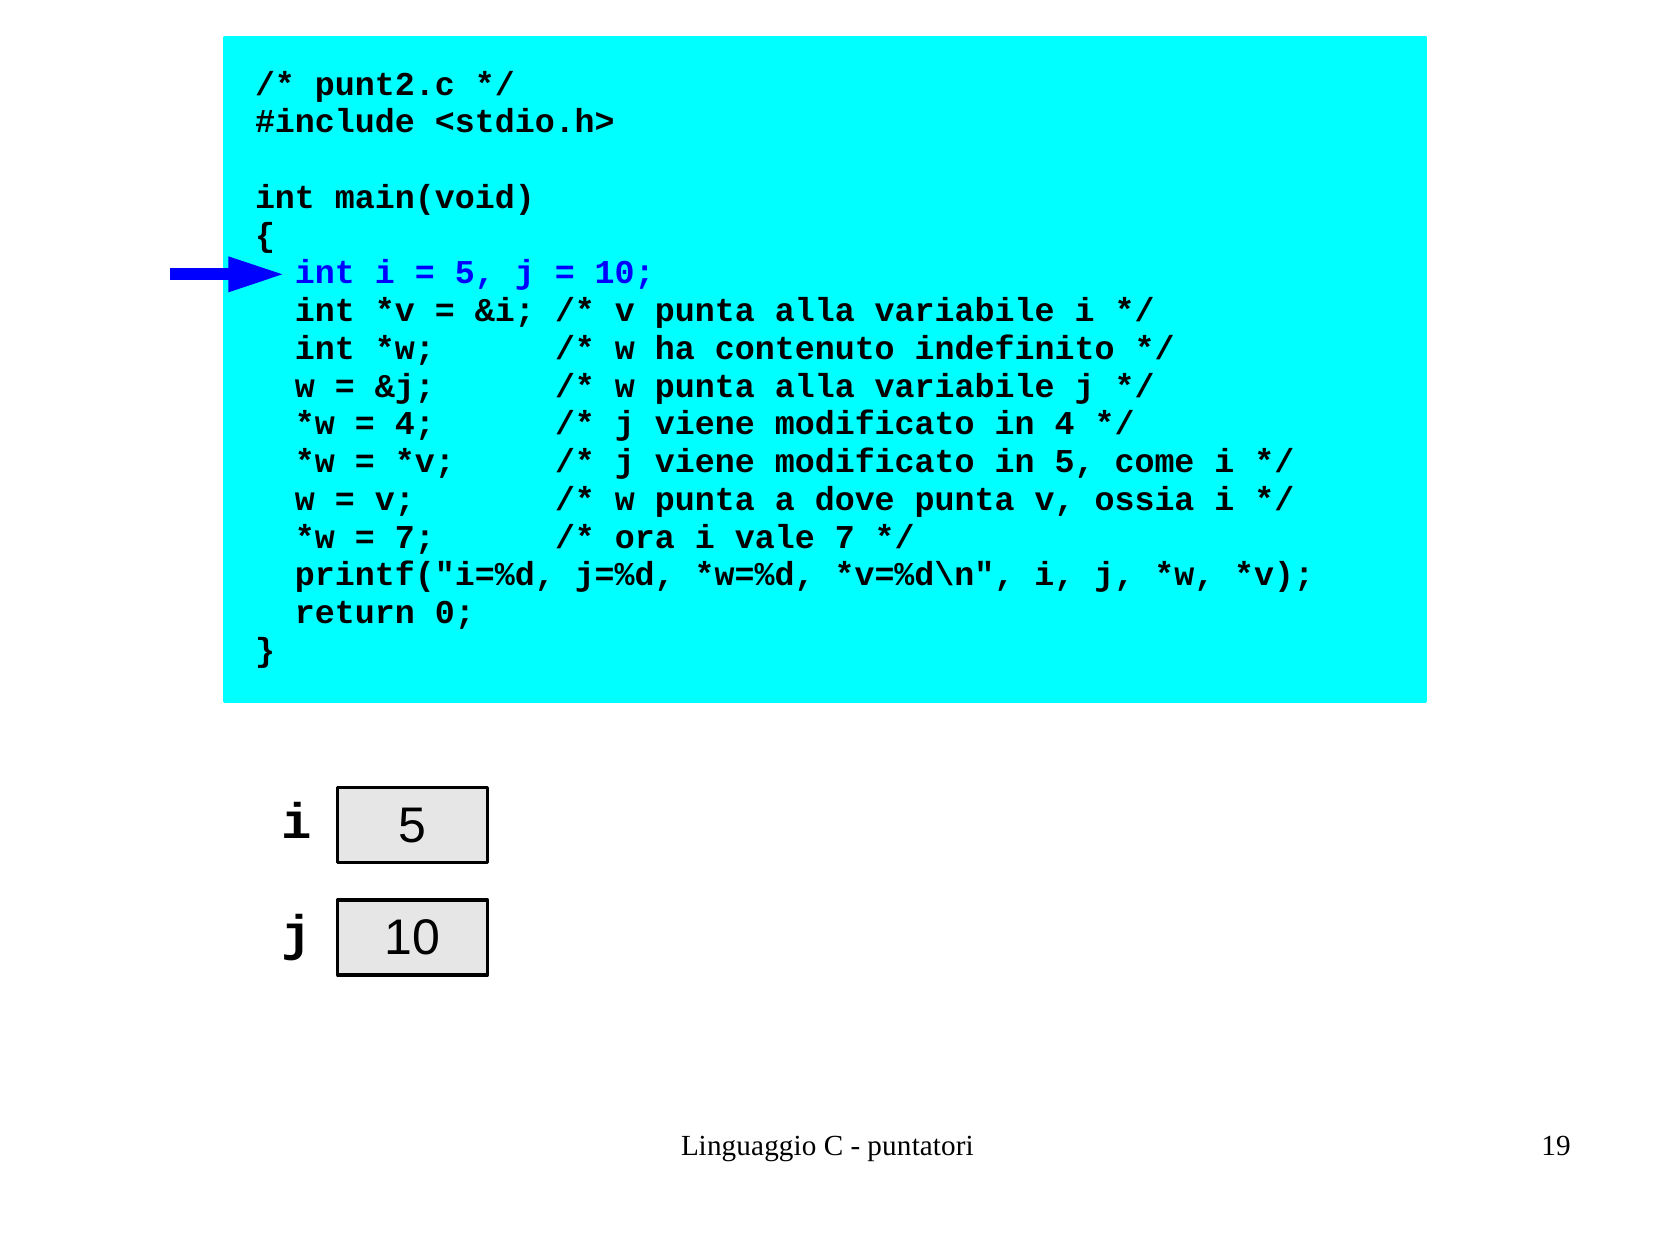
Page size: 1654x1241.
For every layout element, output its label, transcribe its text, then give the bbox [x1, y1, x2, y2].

text_box j [262, 900, 331, 976]
text_box /* punt2.c */ #include <stdio.h> int main(void) { int i = 5, j = 10; int *v = &i; /* v punta alla variabile i */ int *w; /* w ha contenuto indefinito */ w = &j; /* w punta alla variabile j */ *w = 4; /* j viene modificato in 4 */ *w = *v; /* j viene modificato in 5, come i */ w = v; /* w punta a dove punta v, ossia i */ *w = 7; /* ora i vale 7 */ printf("i=%d, j=%d, *w=%d, *v=%d\n", i, j, *w, *v); return 0; } [225, 37, 1426, 702]
text_box 10 [337, 900, 488, 976]
text_box 5 [337, 787, 488, 863]
text_box i [262, 787, 331, 863]
